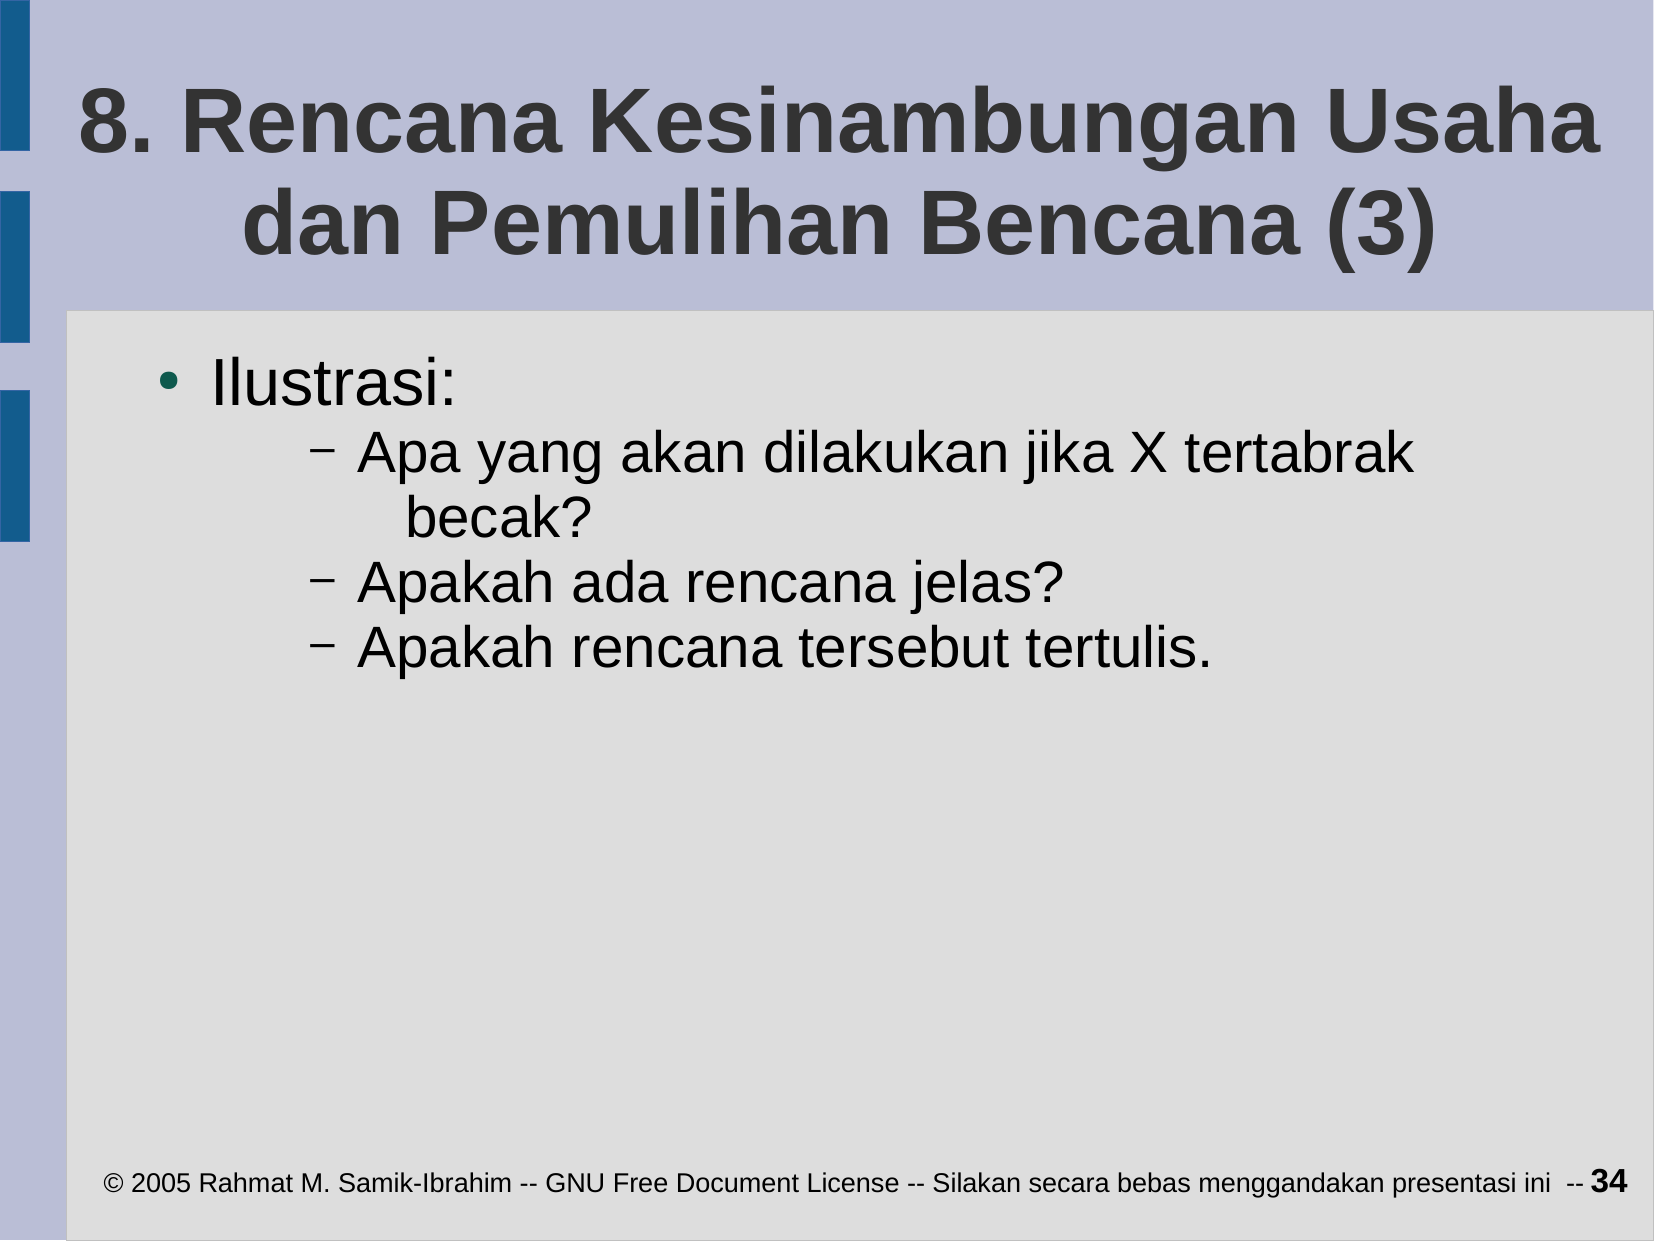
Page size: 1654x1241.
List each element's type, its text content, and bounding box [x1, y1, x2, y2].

title 8. Rencana Kesinambungan Usaha dan Pemulihan Bencana (3) [66, 67, 1615, 276]
list Ilustrasi: Apa yang akan dilakukan jika X tertabrak becak? Apakah ada rencana jelas? Apakah rencana tersebut tertulis. [121, 344, 1534, 1127]
